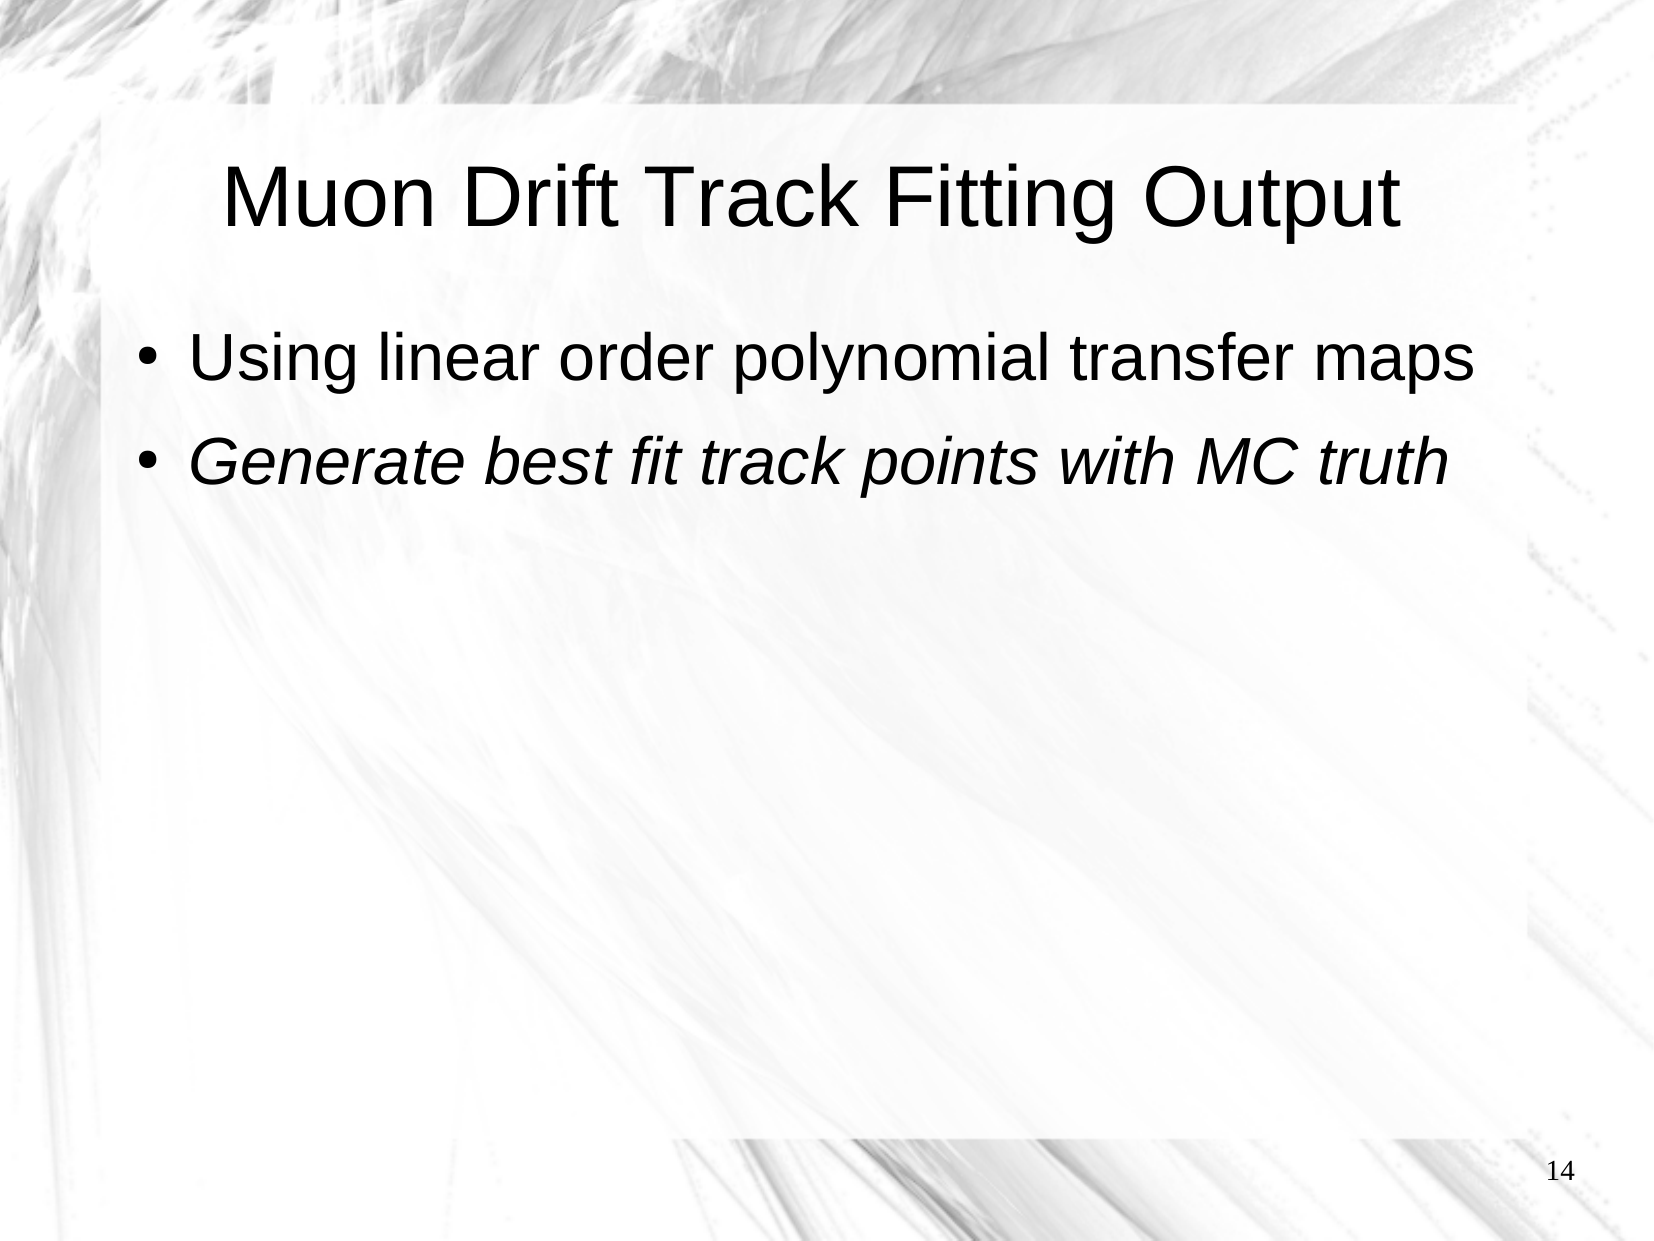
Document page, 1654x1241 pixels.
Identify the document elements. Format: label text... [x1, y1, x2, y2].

picture [0, 0, 1654, 1241]
title Muon Drift Track Fitting Output [118, 112, 1506, 281]
list Using linear order polynomial transfer maps Generate best fit track points with MC truth [118, 319, 1571, 1139]
